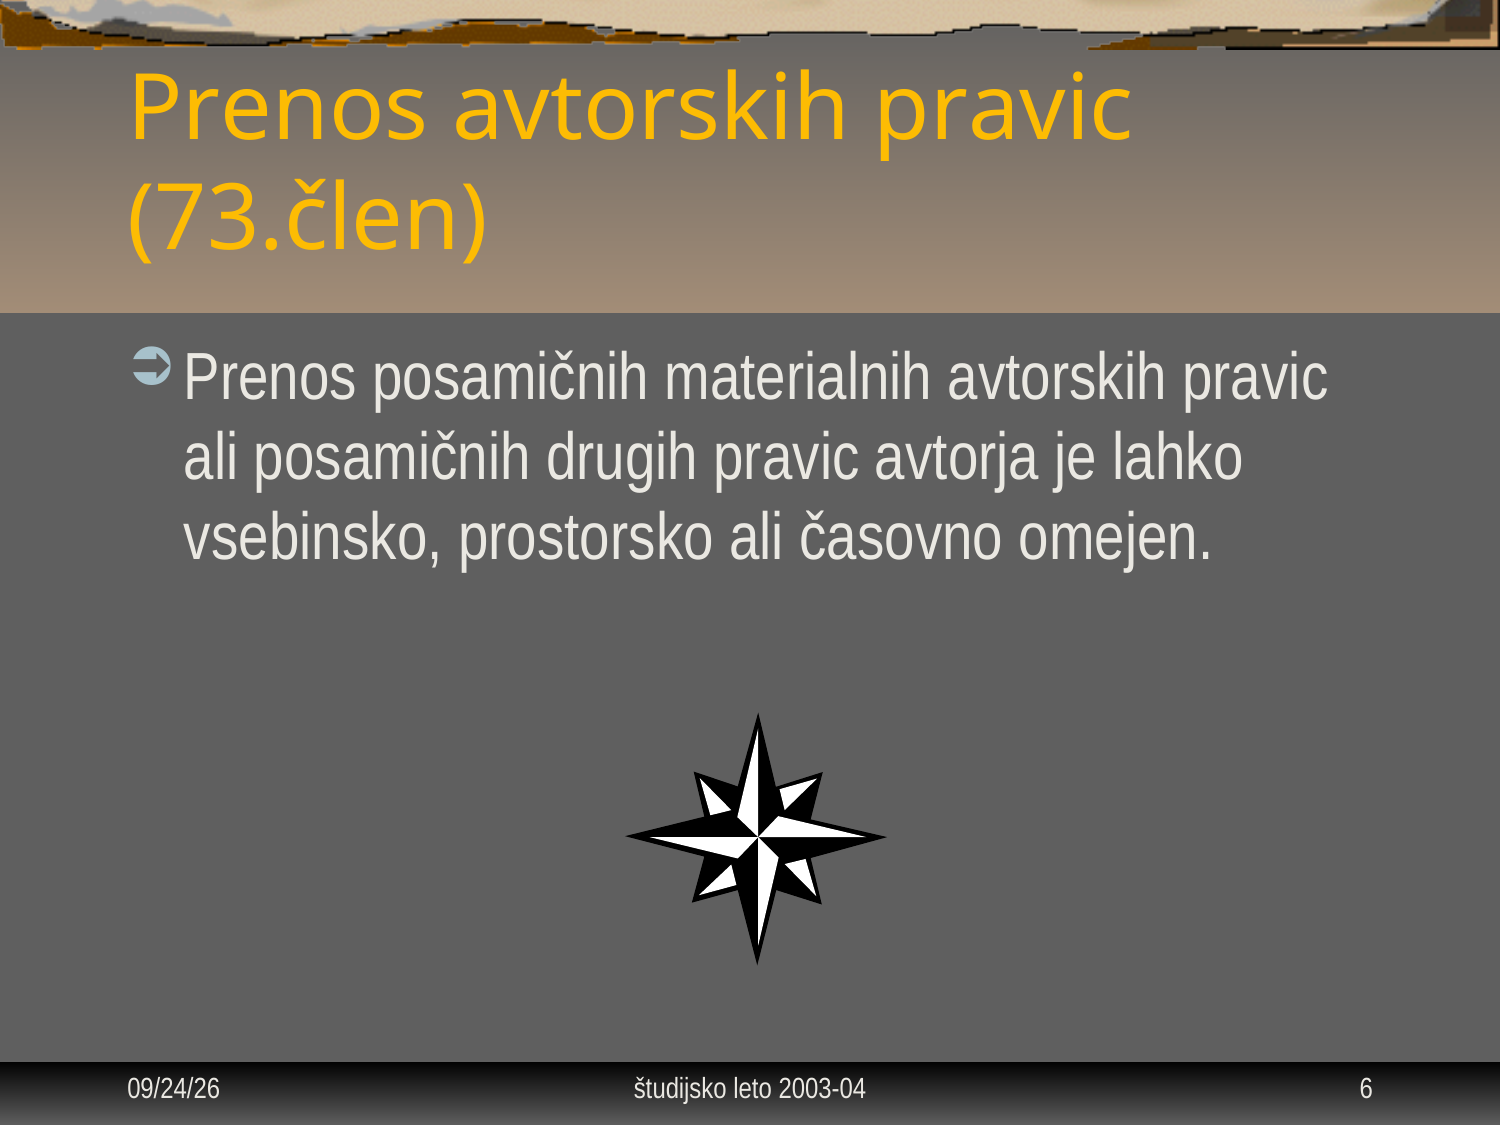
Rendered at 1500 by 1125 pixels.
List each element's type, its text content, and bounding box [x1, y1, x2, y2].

picture [624, 712, 888, 966]
title Prenos avtorskih pravic (73.člen) [112, 39, 1388, 275]
text_box študijsko leto 2003-04 [512, 1037, 988, 1113]
text_box <number> [1074, 1037, 1388, 1113]
list Prenos posamičnih materialnih avtorskih pravic ali posamičnih drugih pravic avtorja je lahko vsebinsko, prostorsko ali časovno omejen. [112, 324, 1388, 1001]
text_box 11/05/14 [112, 1037, 426, 1113]
picture [0, 0, 1500, 50]
